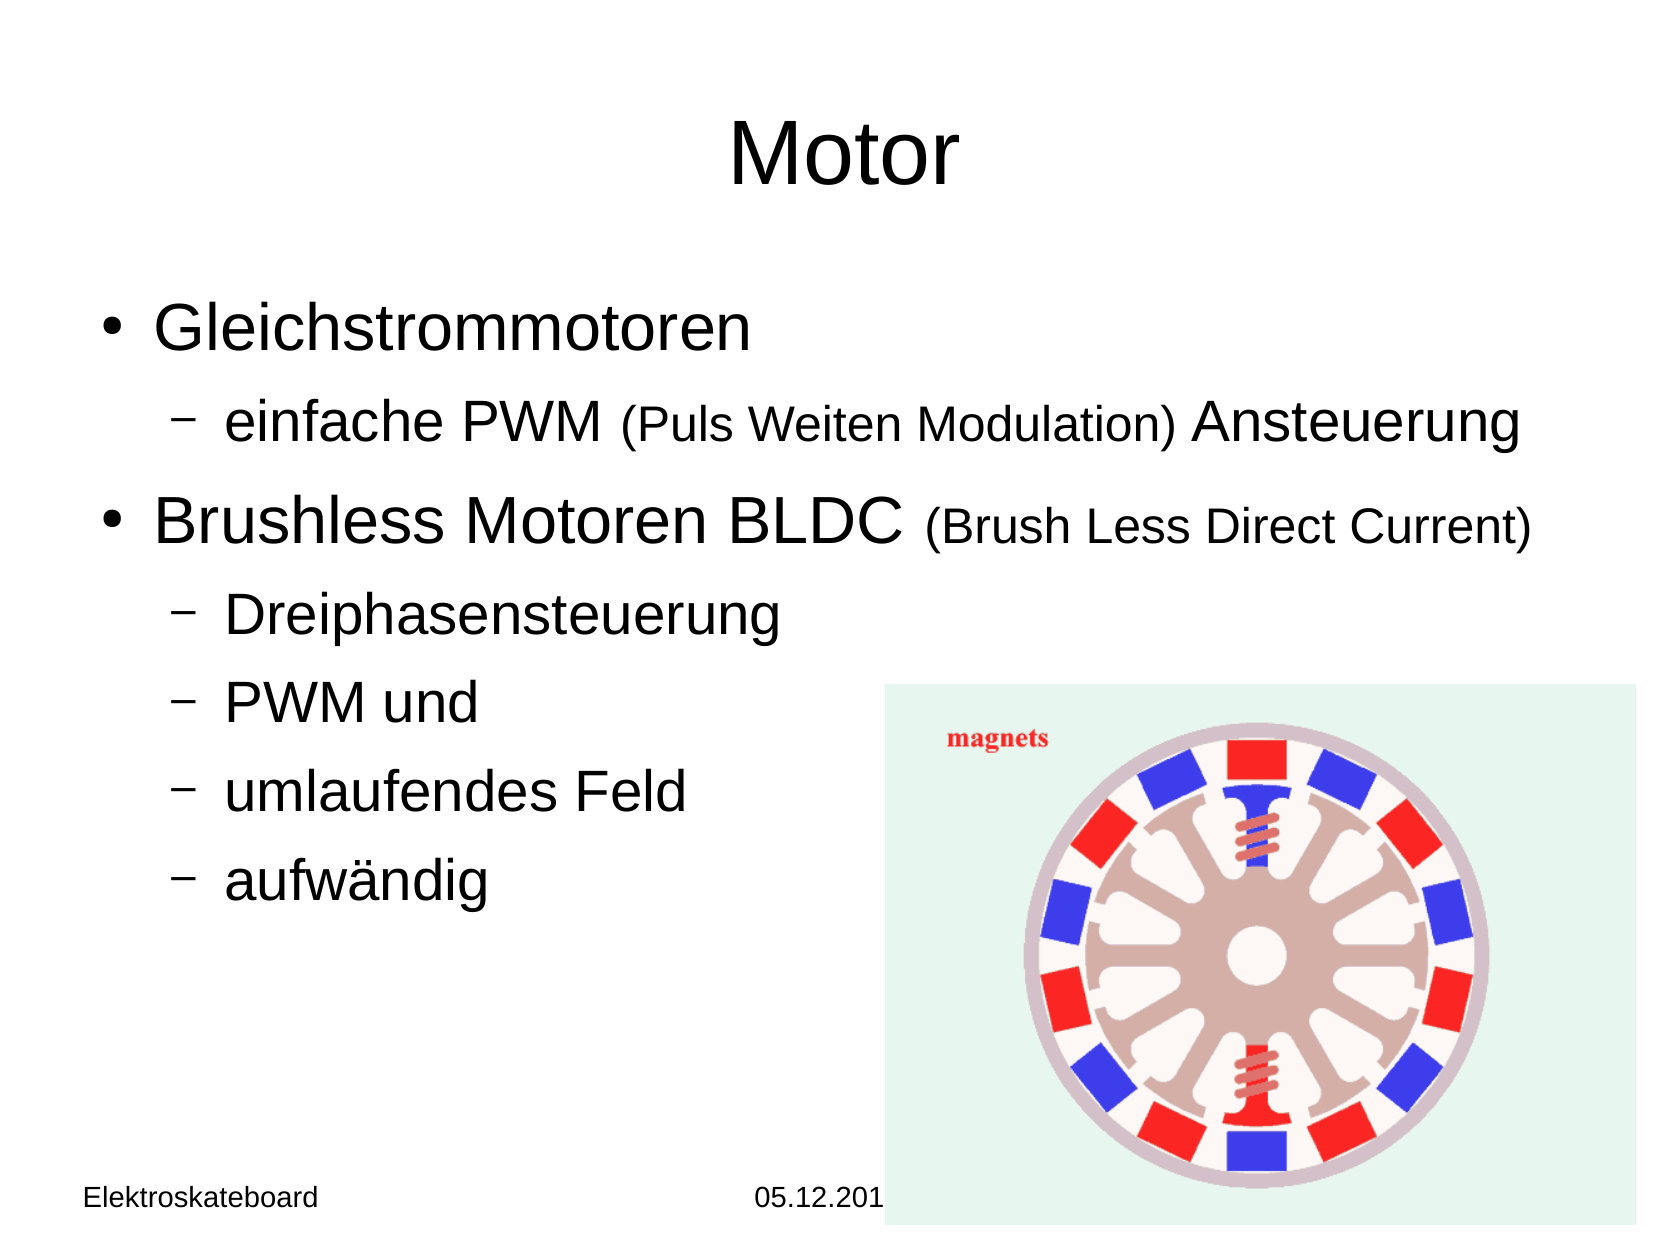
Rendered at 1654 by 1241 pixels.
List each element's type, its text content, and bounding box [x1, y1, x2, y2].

title Motor [82, 49, 1571, 257]
list Gleichstrommotoren einfache PWM (Puls Weiten Modulation) Ansteuerung Brushless Motoren BLDC (Brush Less Direct Current) Dreiphasensteuerung PWM und umlaufendes Feld aufwändig [82, 290, 1571, 1010]
picture [885, 684, 1636, 1225]
